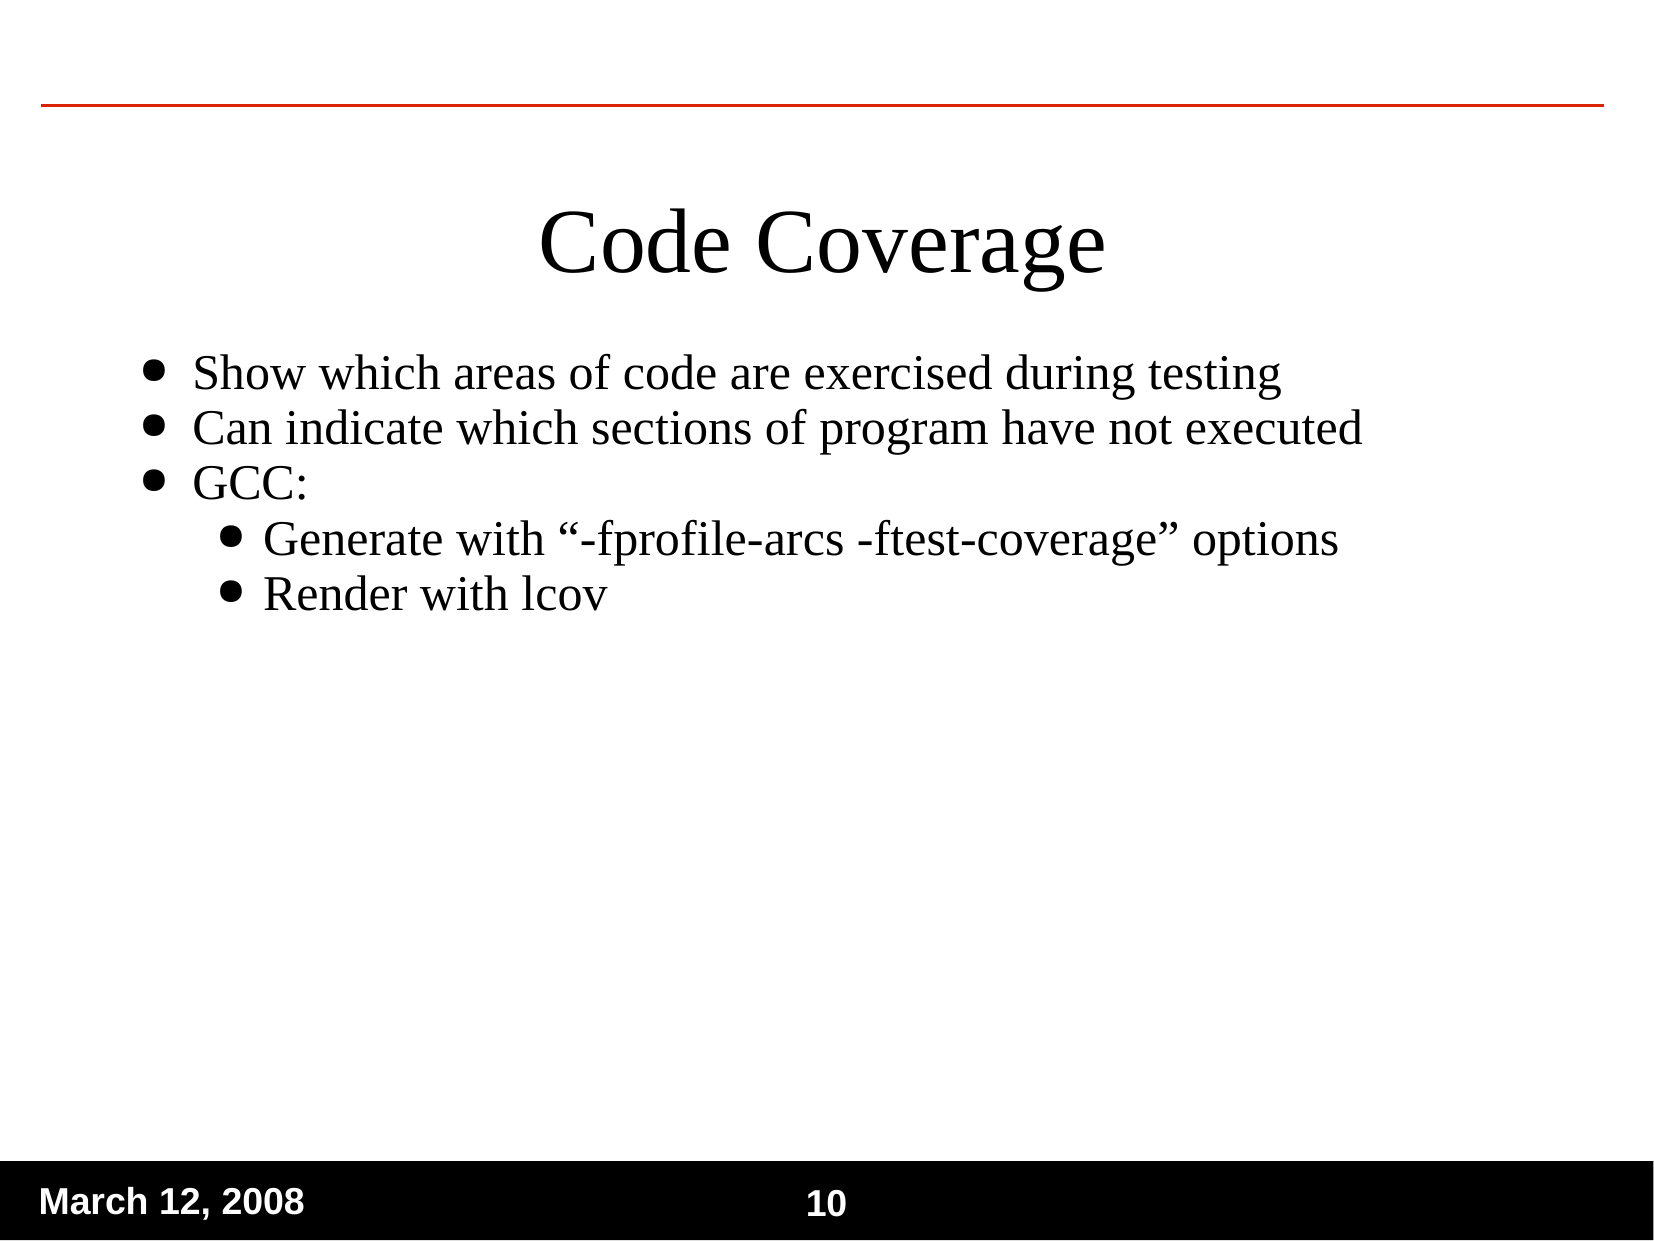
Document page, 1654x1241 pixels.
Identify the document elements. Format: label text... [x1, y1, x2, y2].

list Show which areas of code are exercised during testing Can indicate which sections of program have not executed GCC: Generate with “-fprofile-arcs -ftest-coverage” options Render with lcov [121, 344, 1534, 1127]
title Code Coverage [117, 137, 1530, 346]
